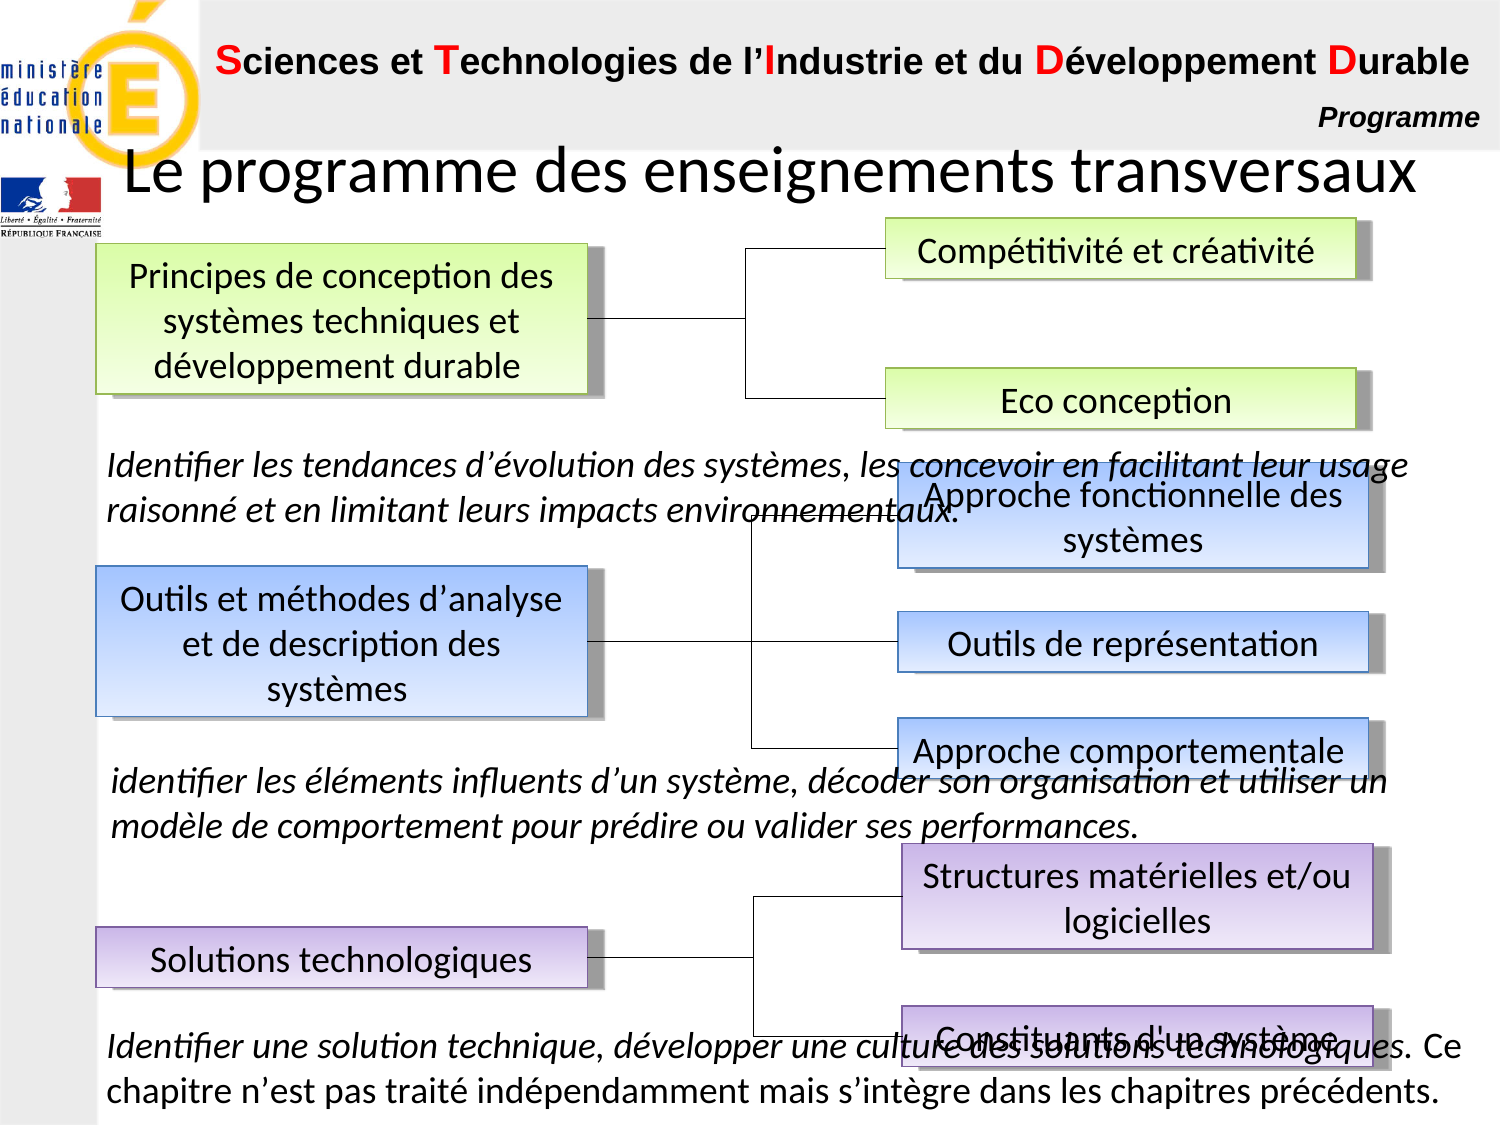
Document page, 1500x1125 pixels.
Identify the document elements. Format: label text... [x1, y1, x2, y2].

title Le programme des enseignements transversaux [737, 249, 885, 260]
text_box Constituants d'un système [902, 1006, 1373, 1013]
text_box identifier les éléments influents d’un système, décoder son organisation et utiliser un modèle de comportement pour prédire ou valider ses performances. [95, 748, 1482, 854]
text_box Approche fonctionnelle des systèmes [897, 539, 1369, 569]
text_box Outils et méthodes d’analyse et de description des systèmes [95, 565, 588, 717]
picture [0, 0, 198, 235]
text_box Compétitivité et créativité [885, 217, 1357, 279]
text_box Structures matérielles et/ou logicielles [902, 854, 1373, 950]
text_box Eco conception [885, 367, 1357, 429]
text_box Identifier les tendances d’évolution des systèmes, les concevoir en facilitant leur usage raisonné et en limitant leurs impacts environnementaux. [91, 432, 1478, 539]
text_box Solutions technologiques [95, 927, 588, 988]
title Le programme des enseignements transversaux [95, 72, 1446, 260]
text_box Outils de représentation [897, 611, 1369, 672]
text_box Principes de conception des systèmes techniques et développement durable [95, 243, 588, 395]
text_box Approche comportementale [897, 717, 1369, 748]
text_box Identifier une solution technique, développer une culture des solutions technologiques. Ce chapitre n’est pas traité indépendamment mais s’intègre dans les chapitres précédents. [91, 1013, 1500, 1125]
